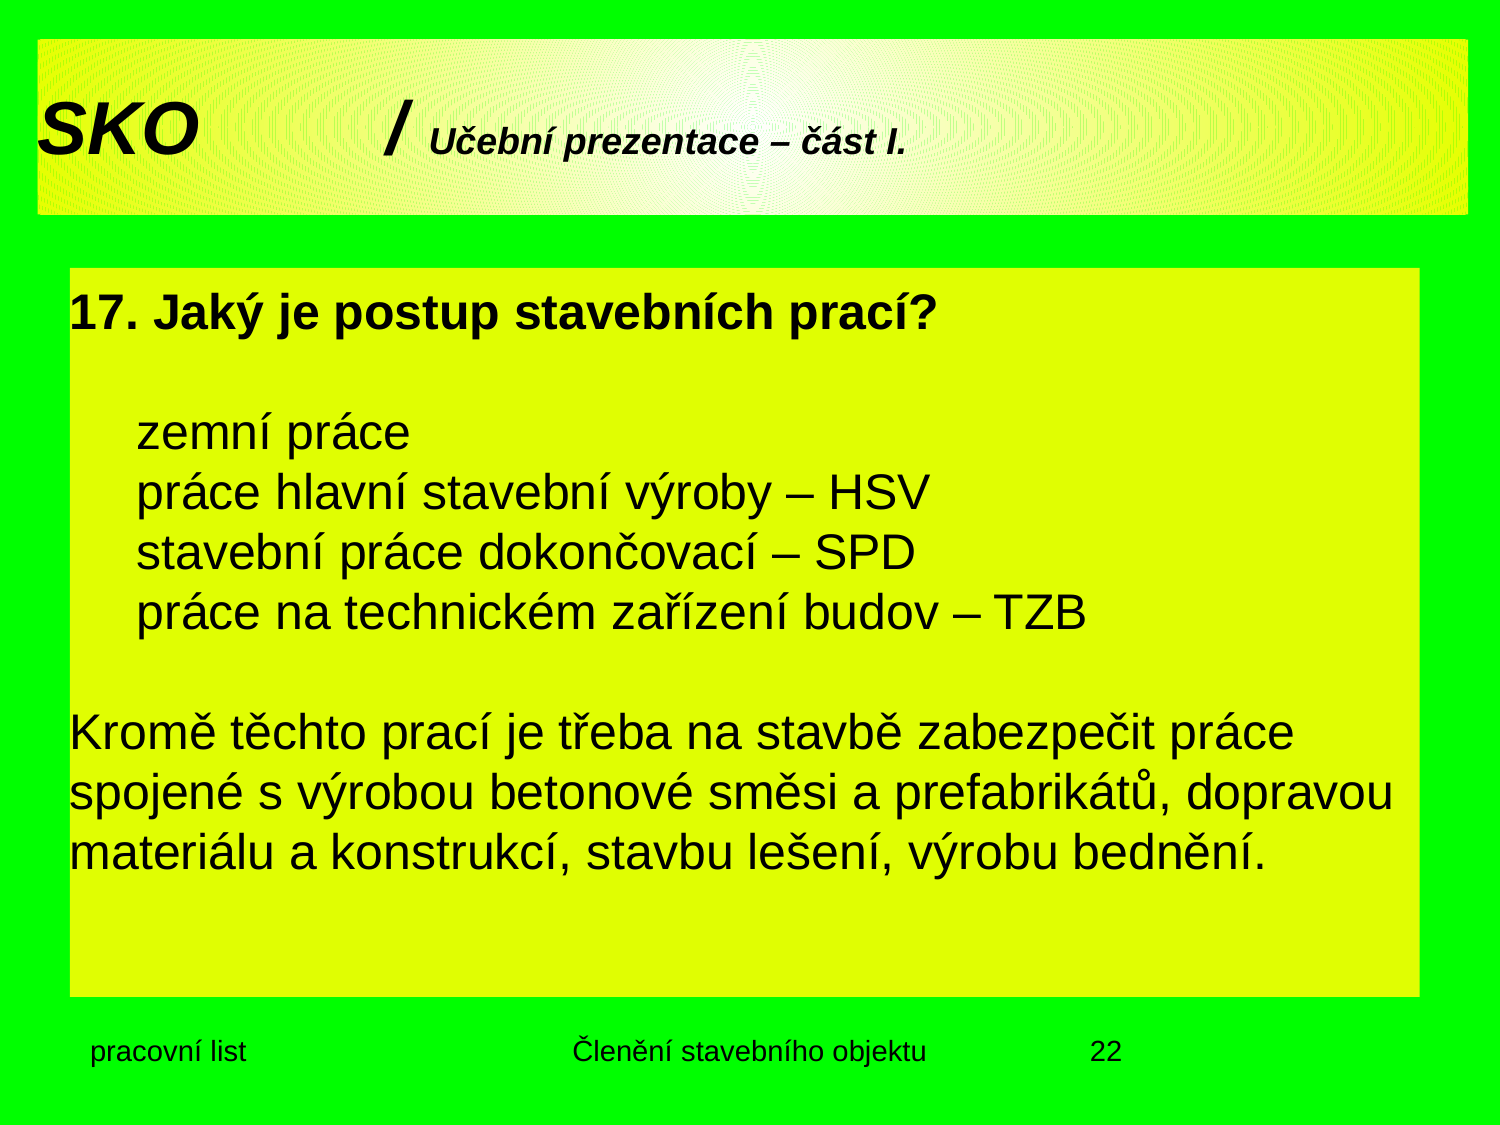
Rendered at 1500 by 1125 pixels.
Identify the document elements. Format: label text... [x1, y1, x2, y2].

text_box pracovní list [75, 1024, 426, 1103]
text_box 17. Jaký je postup stavebních prací? zemní práce práce hlavní stavební výroby – HSV stavební práce dokončovací – SPD práce na technickém zařízení budov – TZB Kromě těchto prací je třeba na stavbě zabezpečit práce spojené s výrobou betonové směsi a prefabrikátů, dopravou materiálu a konstrukcí, stavbu lešení, výrobu bednění. [69, 267, 1420, 997]
text_box [1074, 1024, 1426, 1103]
text_box Členění stavebního objektu [512, 1024, 988, 1103]
text_box SKO / Učební prezentace – část I. [38, 40, 1468, 214]
